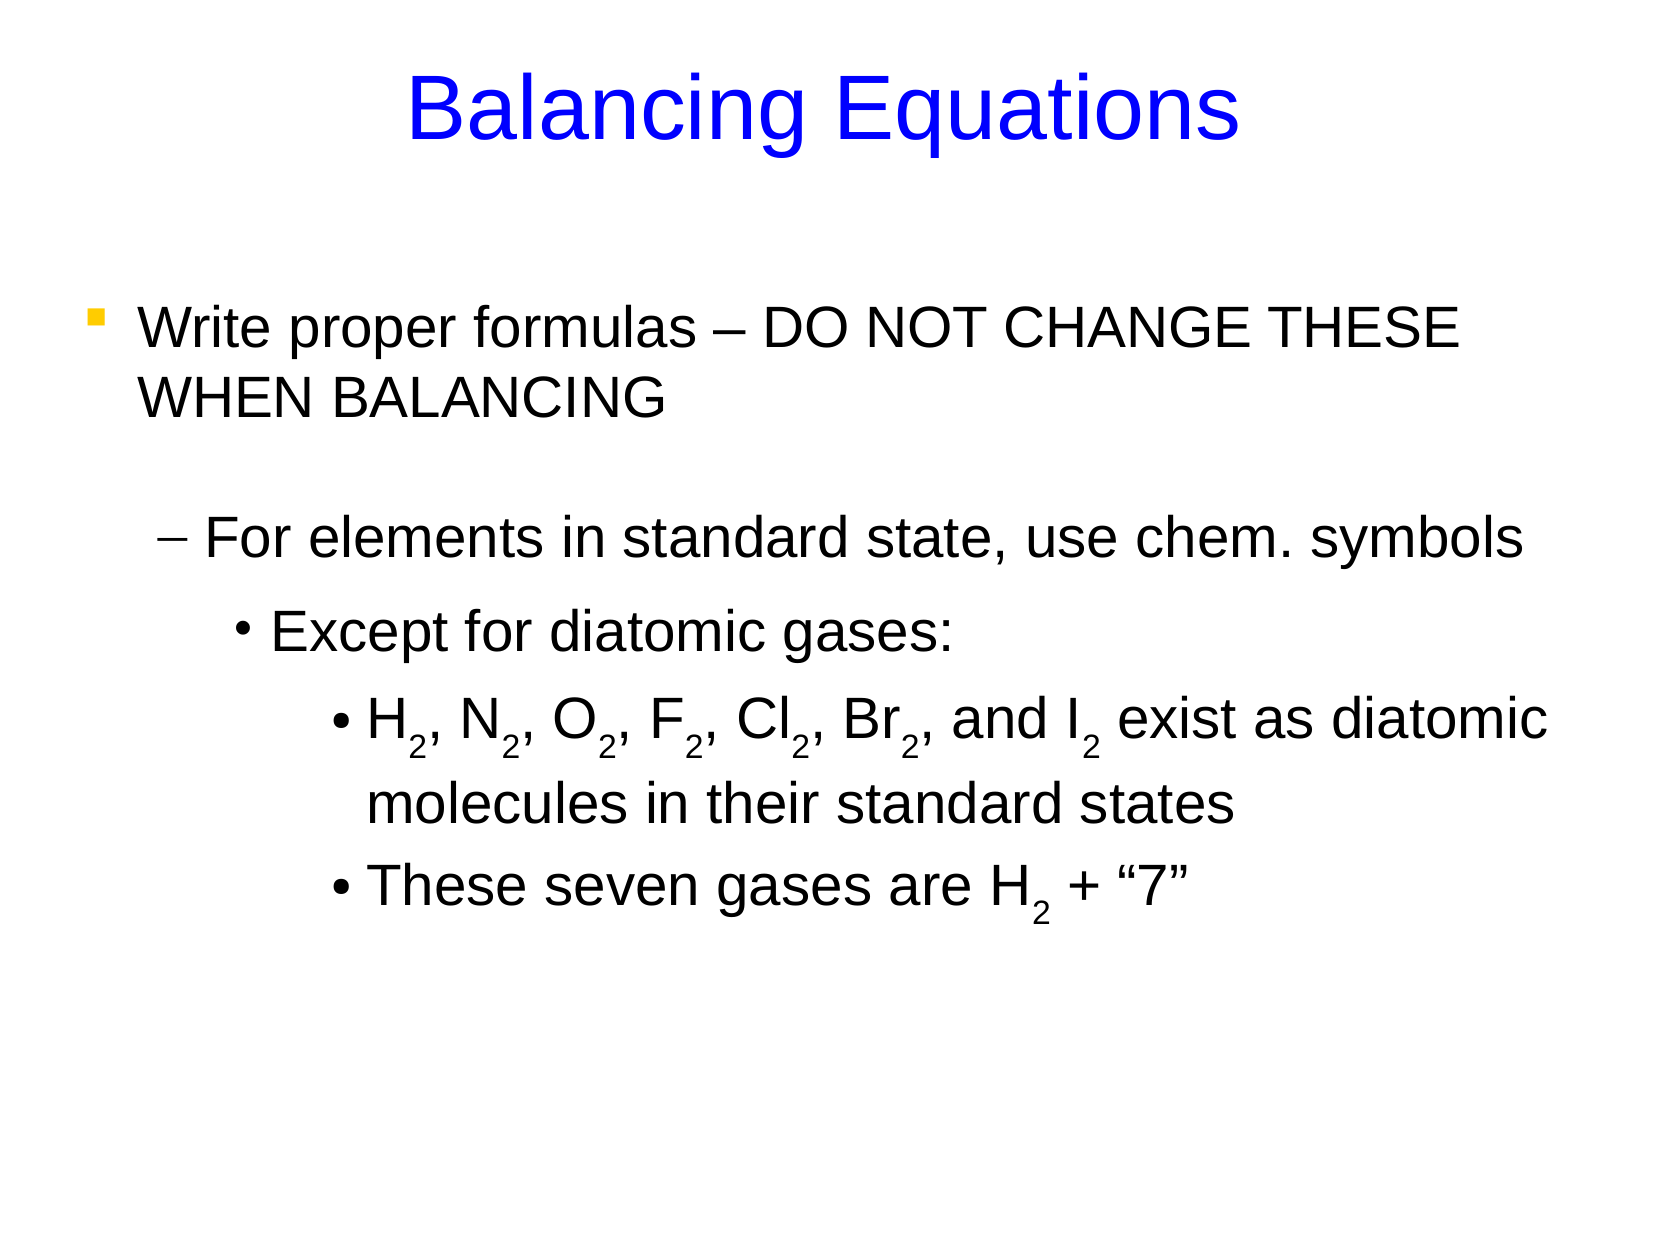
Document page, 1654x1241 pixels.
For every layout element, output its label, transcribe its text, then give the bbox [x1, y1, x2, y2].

title Balancing Equations [54, 34, 1594, 173]
list Write proper formulas – DO NOT CHANGE THESE WHEN BALANCING For elements in standard state, use chem. symbols Except for diatomic gases: H2, N2, O2, F2, Cl2, Br2, and I2 exist as diatomic molecules in their standard states These seven gases are H2 + “7” [68, 281, 1613, 1013]
